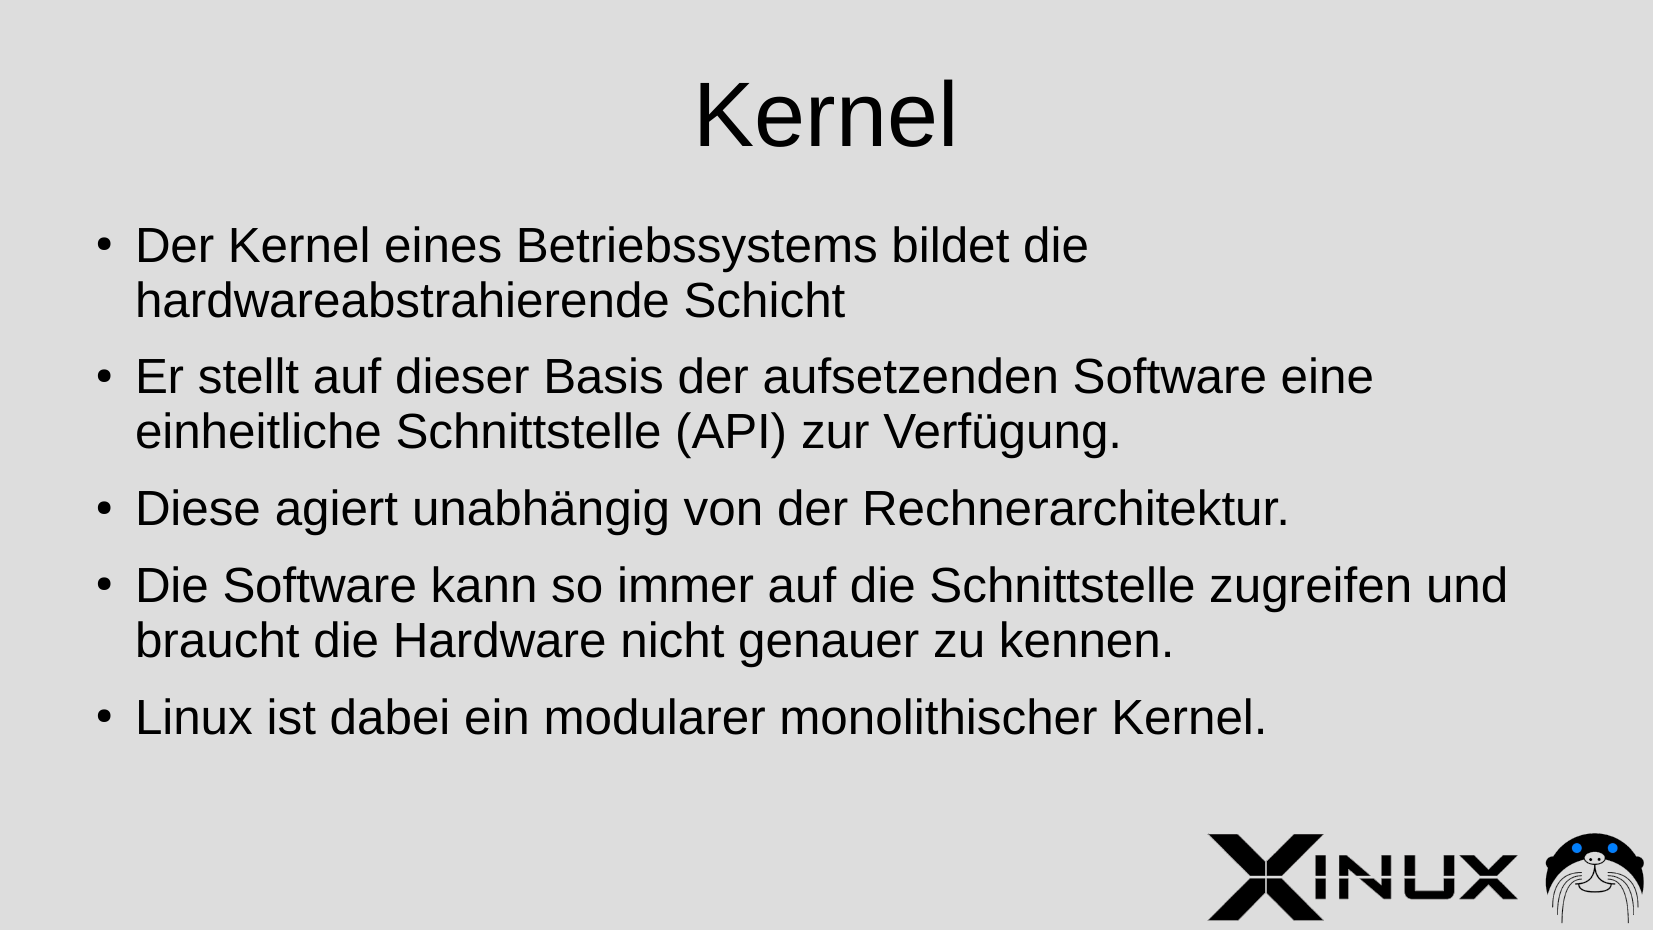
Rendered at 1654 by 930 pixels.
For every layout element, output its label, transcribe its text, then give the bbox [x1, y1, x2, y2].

picture [1200, 824, 1650, 930]
list Der Kernel eines Betriebssystems bildet die hardwareabstrahierende Schicht Er stellt auf dieser Basis der aufsetzenden Software eine einheitliche Schnittstelle (API) zur Verfügung. Diese agiert unabhängig von der Rechnerarchitektur. Die Software kann so immer auf die Schnittstelle zugreifen und braucht die Hardware nicht genauer zu kennen. Linux ist dabei ein modularer monolithischer Kernel. [82, 217, 1571, 757]
title Kernel [82, 37, 1571, 193]
